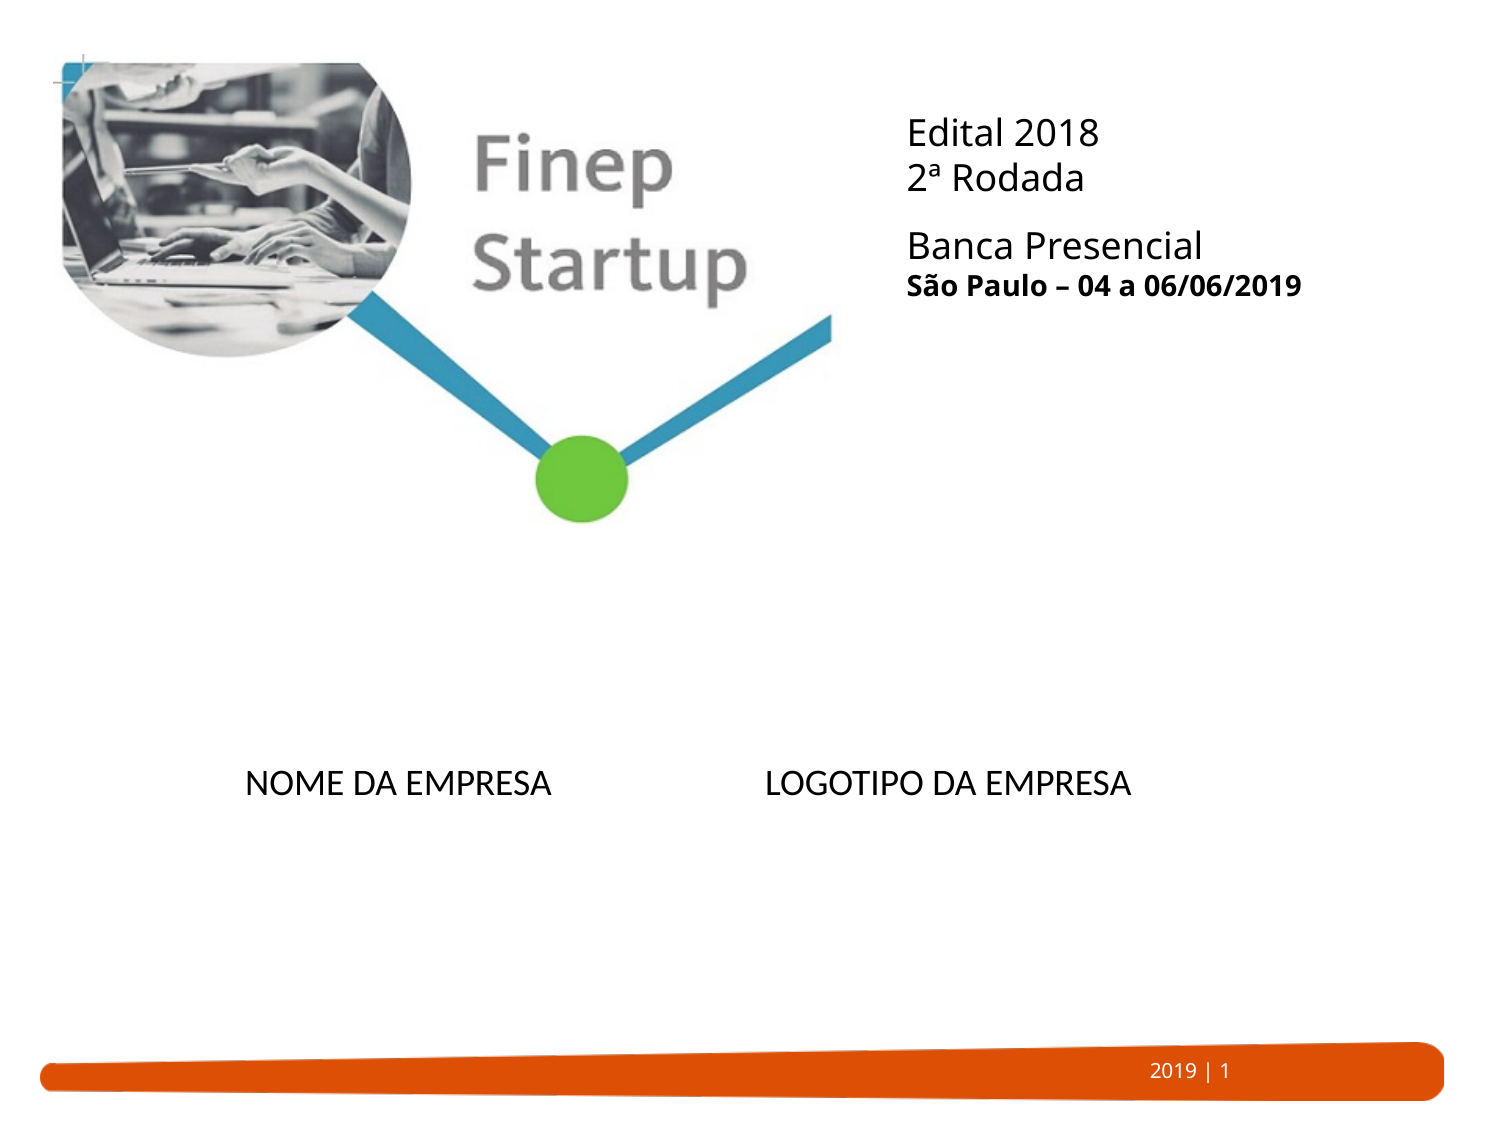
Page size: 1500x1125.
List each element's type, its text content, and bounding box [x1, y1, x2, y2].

text_box LOGOTIPO DA EMPRESA [750, 750, 1176, 811]
text_box NOME DA EMPRESA [230, 750, 656, 811]
text_box Edital 2018 2ª Rodada Banca Presencial São Paulo – 04 a 06/06/2019 [891, 101, 1459, 312]
picture [53, 54, 841, 524]
